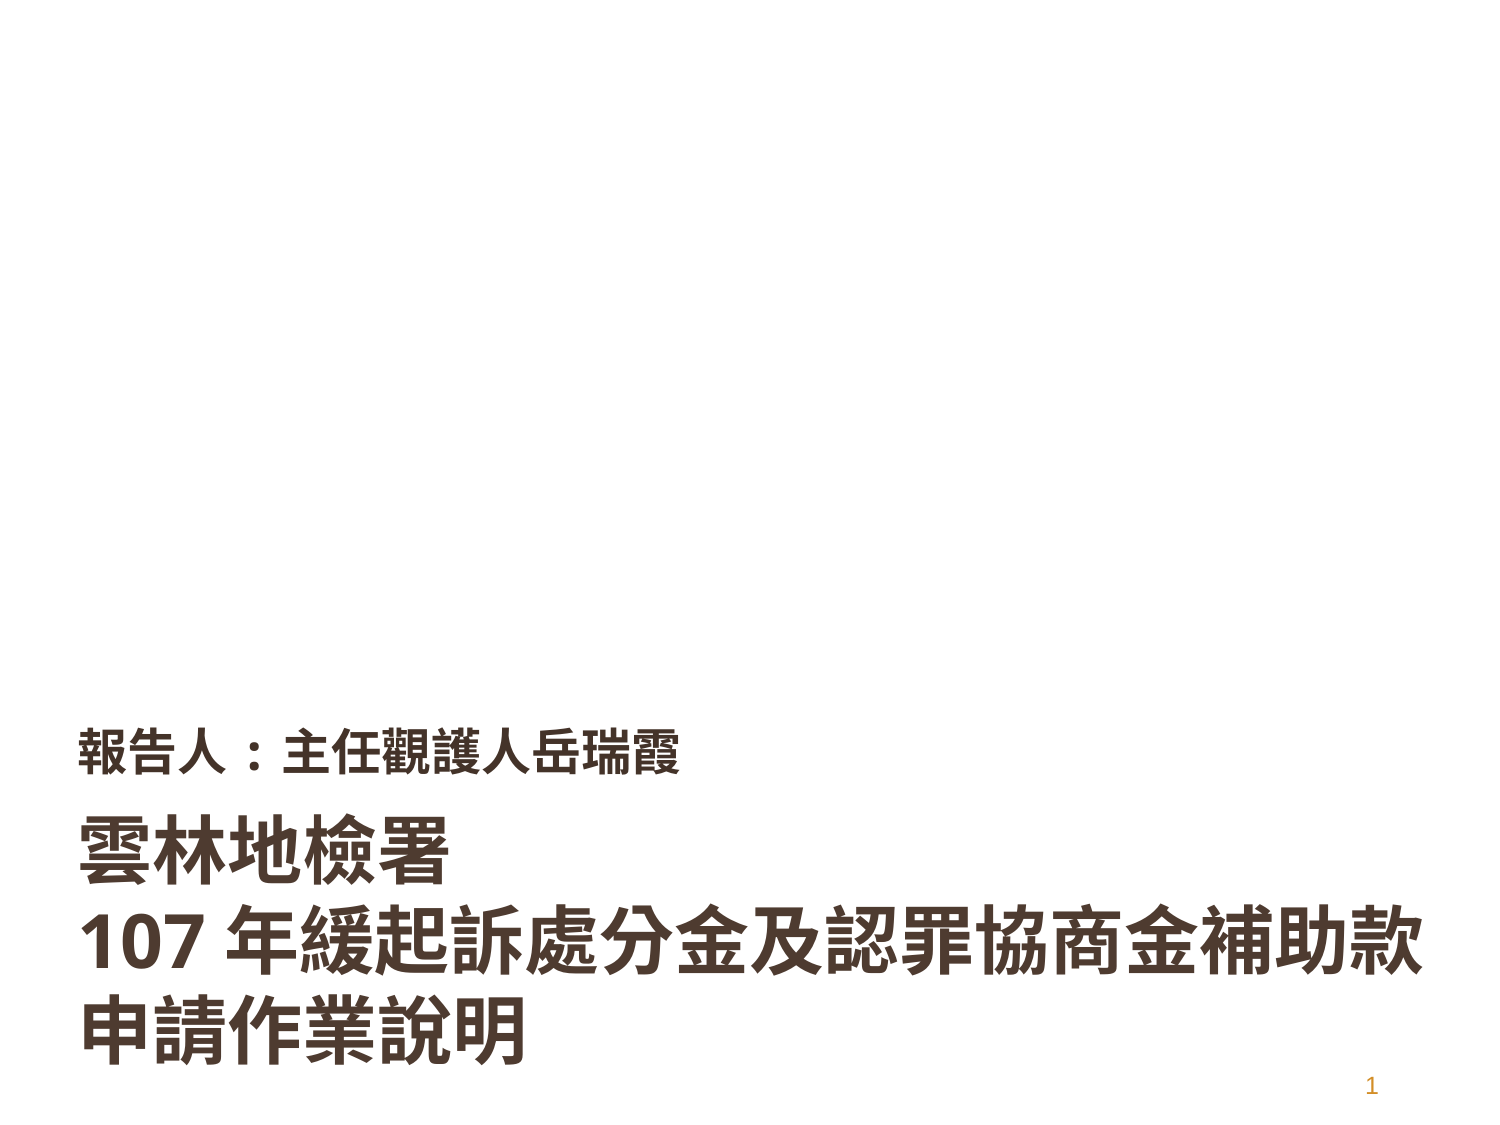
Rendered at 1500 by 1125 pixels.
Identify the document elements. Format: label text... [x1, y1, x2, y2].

text_box 1 [1350, 1061, 1475, 1103]
subtitle 報告人:主任觀護人岳瑞霞 [62, 637, 1450, 788]
title 雲林地檢署 107年緩起訴處分金及認罪協商金補助款申請作業說明 [62, 796, 1450, 997]
